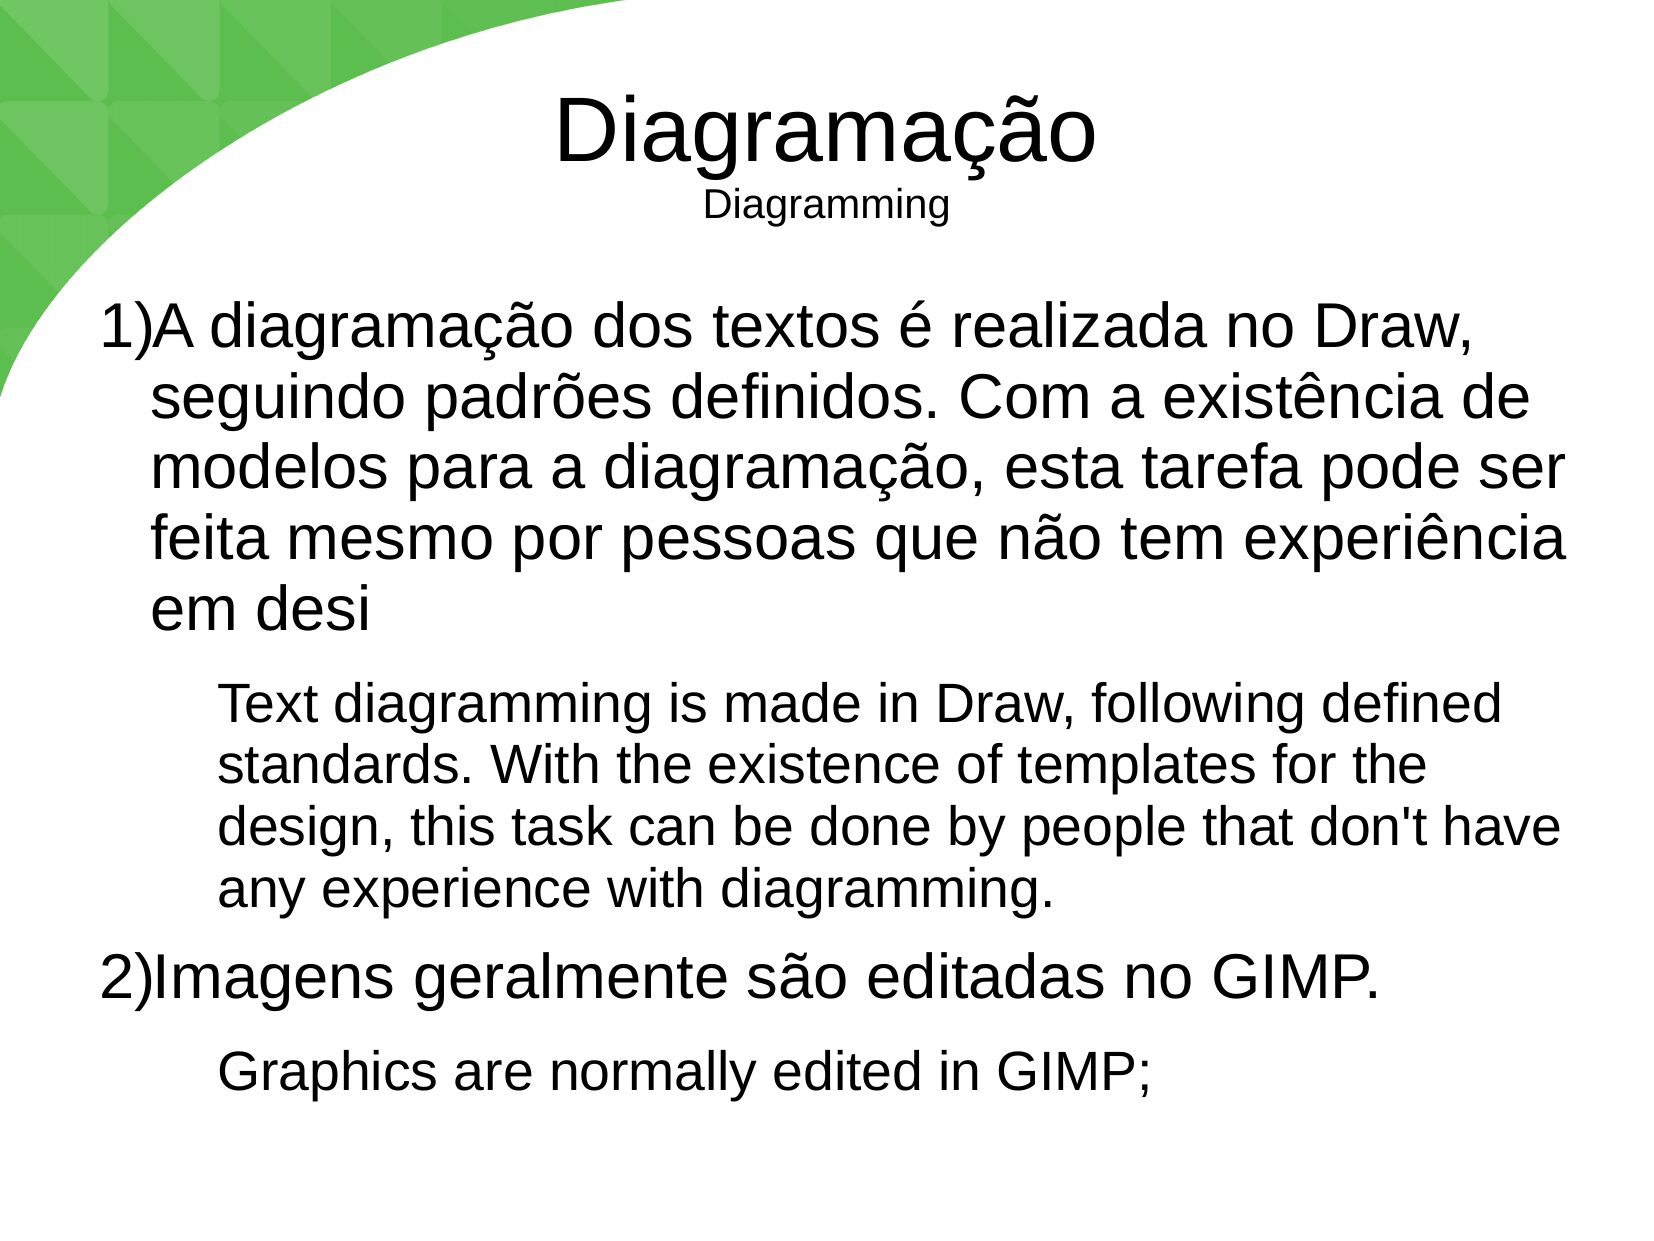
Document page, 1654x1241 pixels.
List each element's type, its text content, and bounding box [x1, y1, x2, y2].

title Diagramação Diagramming [82, 49, 1571, 257]
list A diagramação dos textos é realizada no Draw, seguindo padrões definidos. Com a existência de modelos para a diagramação, esta tarefa pode ser feita mesmo por pessoas que não tem experiência em desi Text diagramming is made in Draw, following defined standards. With the existence of templates for the design, this task can be done by people that don't have any experience with diagramming. Imagens geralmente são editadas no GIMP. Graphics are normally edited in GIMP; [82, 290, 1571, 1109]
